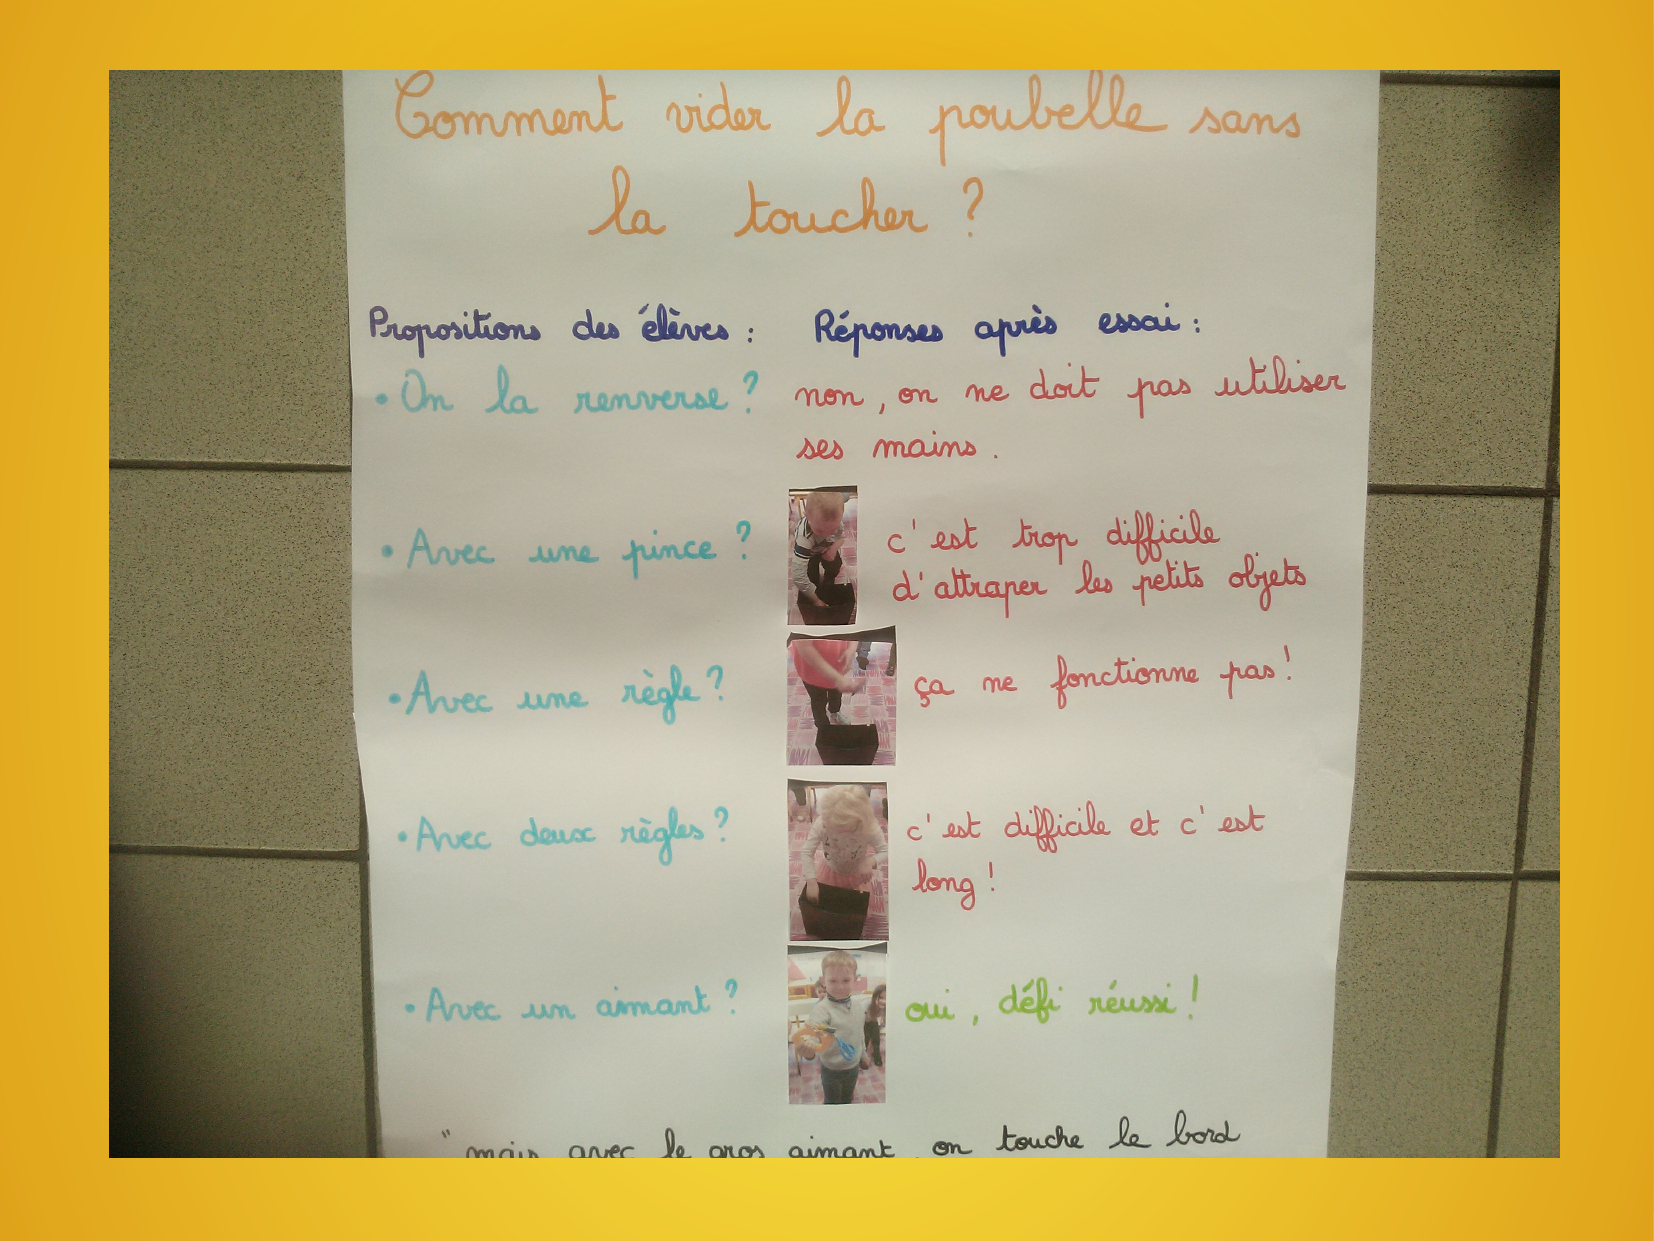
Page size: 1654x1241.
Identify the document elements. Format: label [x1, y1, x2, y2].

picture [109, 70, 1560, 1158]
